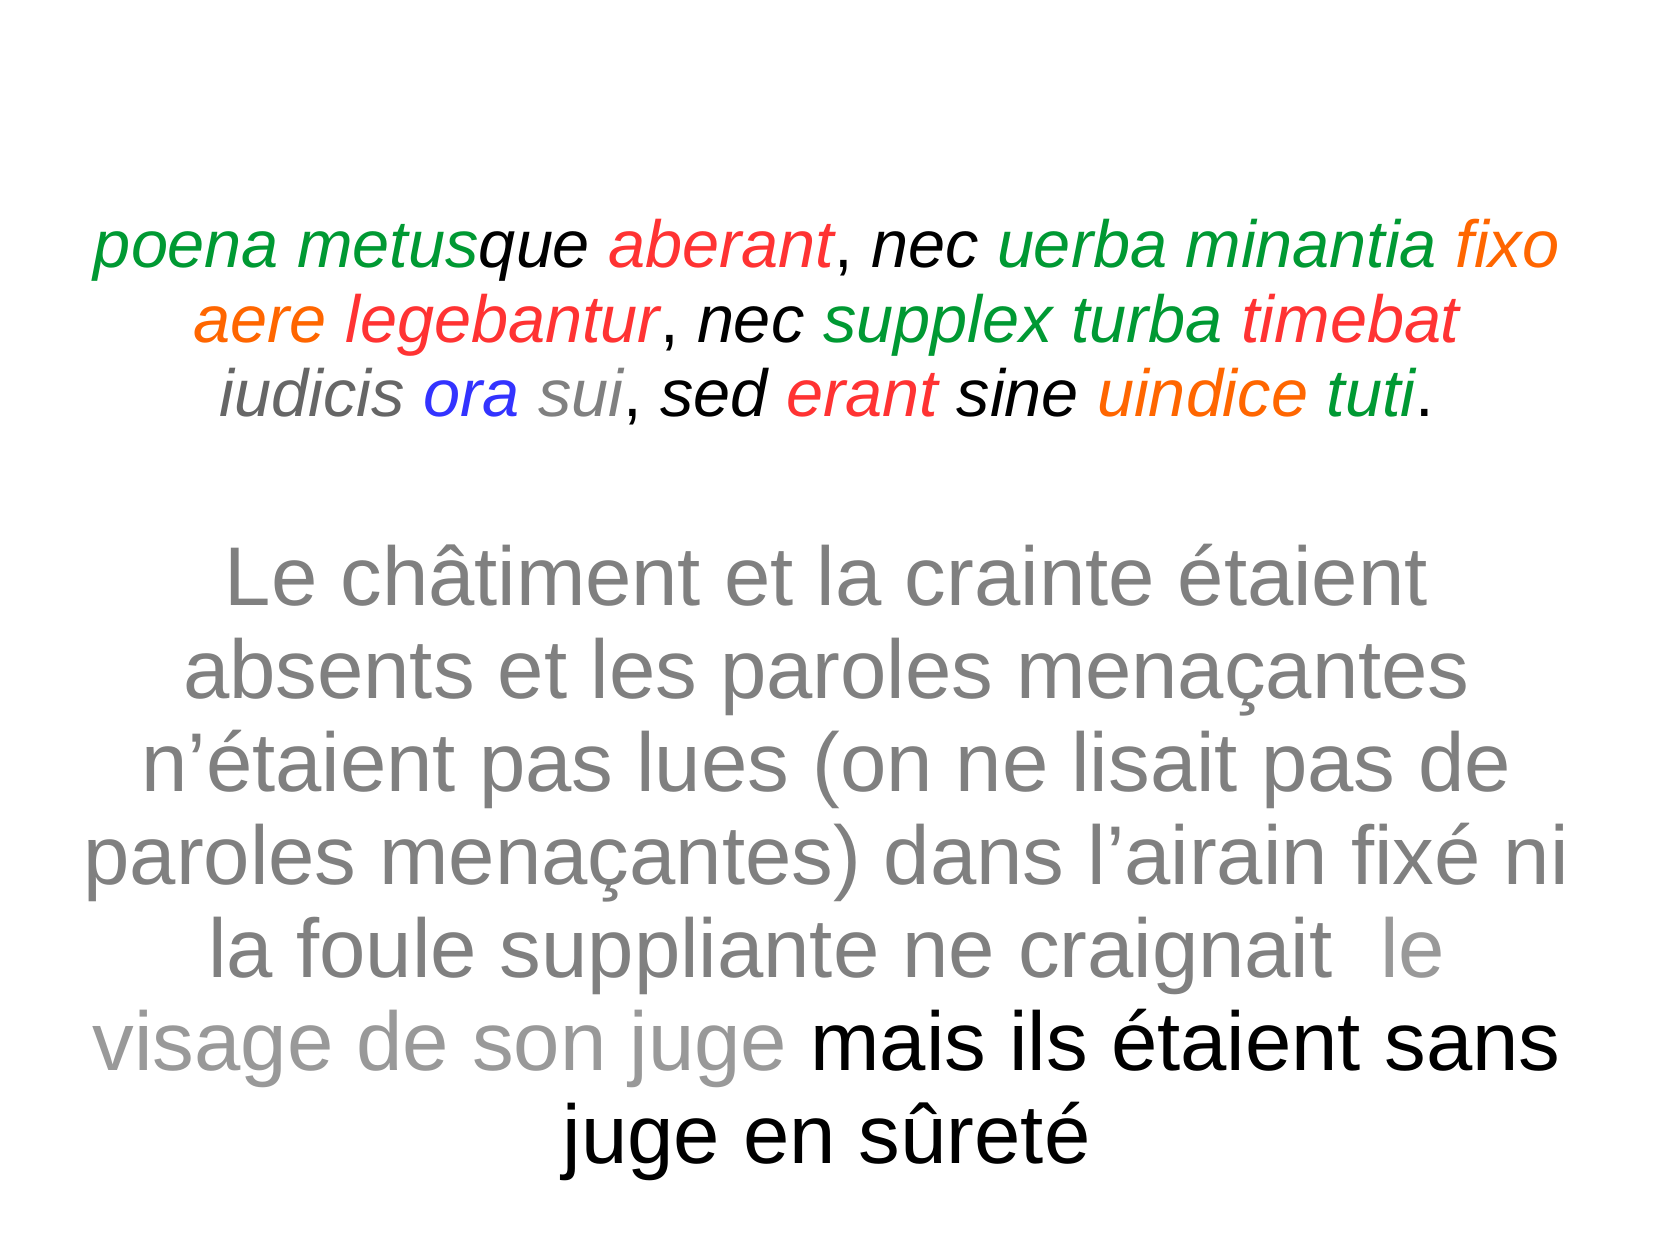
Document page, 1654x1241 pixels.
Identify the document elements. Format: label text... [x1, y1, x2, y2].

title poena metusque aberant, nec uerba minantia fixo aere legebantur, nec supplex turba timebat iudicis ora sui, sed erant sine uindice tuti. [47, 35, 1607, 603]
subtitle Le châtiment et la crainte étaient absents et les paroles menaçantes n’étaient pas lues (on ne lisait pas de paroles menaçantes) dans l’airain fixé ni la foule suppliante ne craignait le visage de son juge mais ils étaient sans juge en sûreté [82, 529, 1571, 1182]
